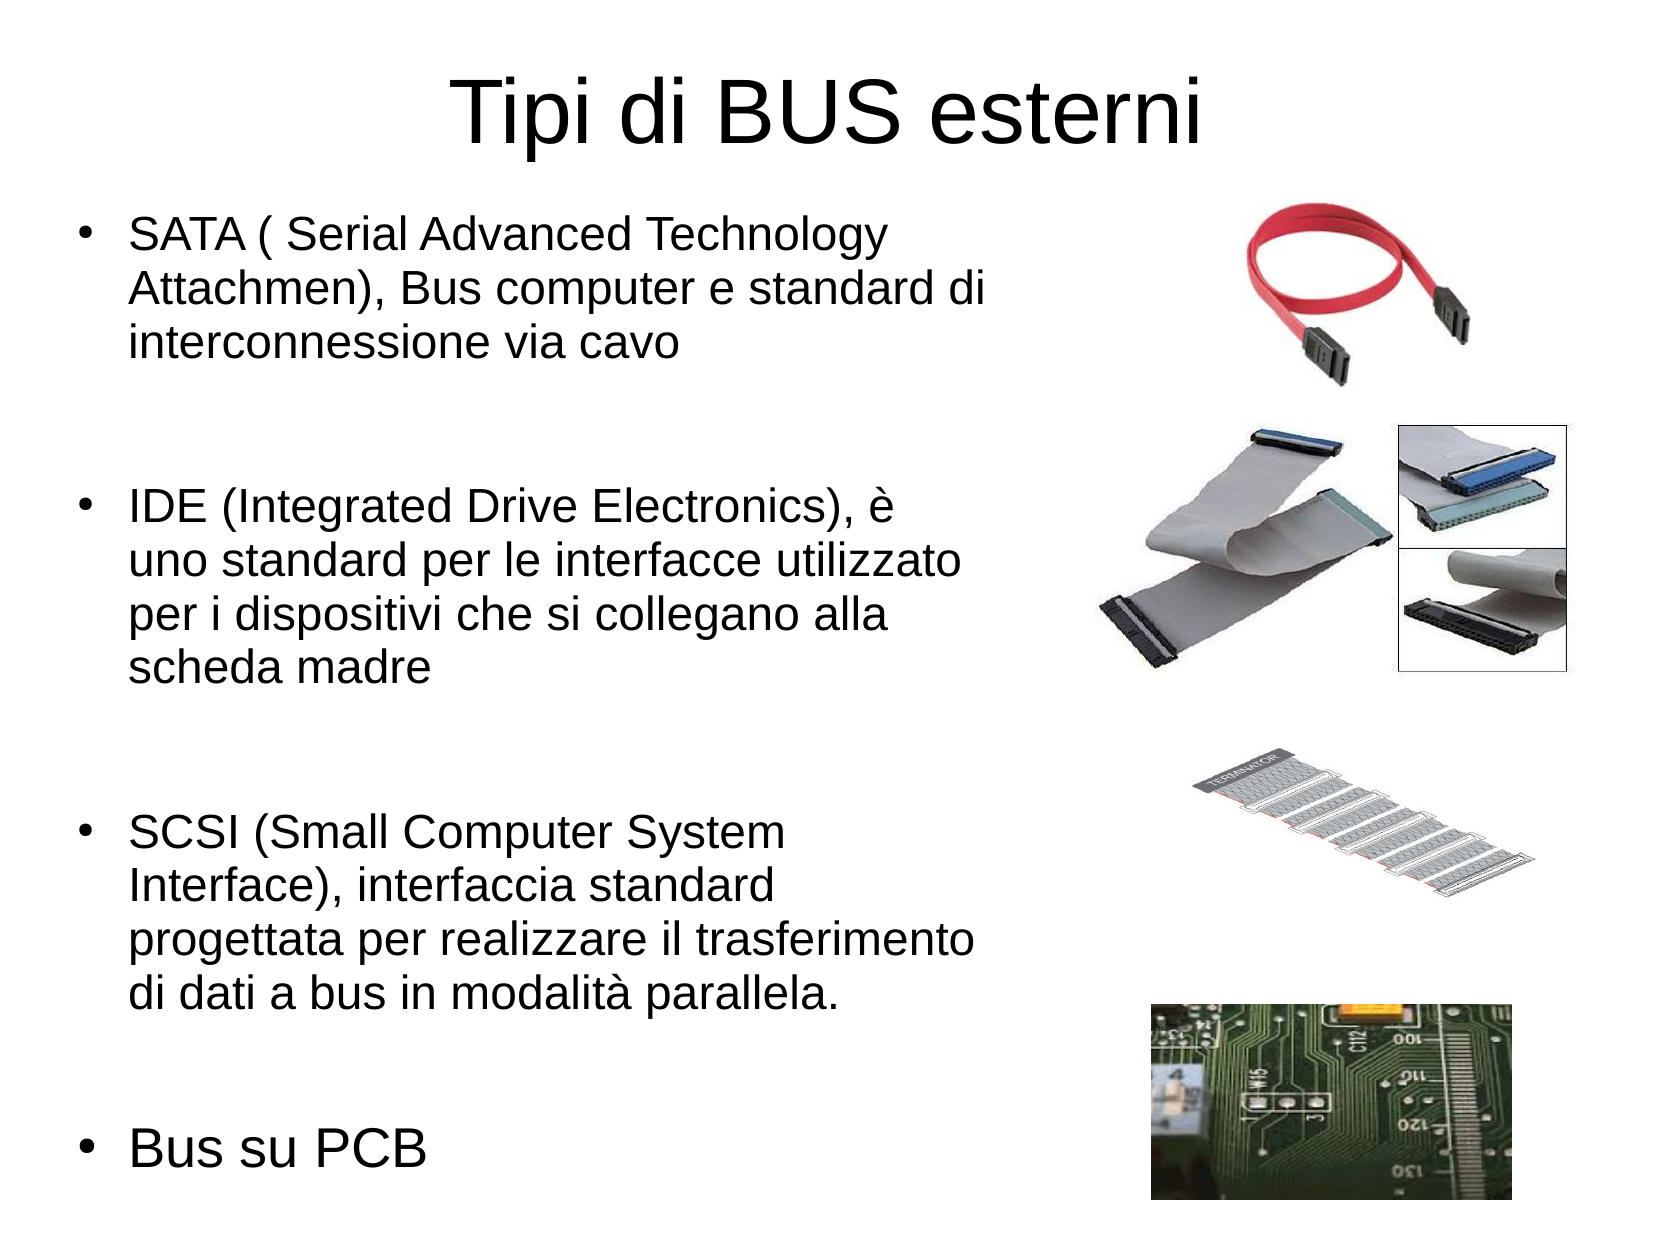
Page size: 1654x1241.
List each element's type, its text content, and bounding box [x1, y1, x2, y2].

list SATA ( Serial Advanced Technology Attachmen), Bus computer e standard di interconnessione via cavo IDE (Integrated Drive Electronics), è uno standard per le interfacce utilizzato per i dispositivi che si collegano alla scheda madre SCSI (Small Computer System Interface), interfaccia standard progettata per realizzare il trasferimento di dati a bus in modalità parallela. Bus su PCB [60, 124, 989, 1201]
picture [1151, 1004, 1512, 1200]
title Tipi di BUS esterni [82, 8, 1571, 216]
picture [1185, 745, 1541, 901]
picture [1080, 422, 1591, 680]
picture [1245, 201, 1471, 390]
